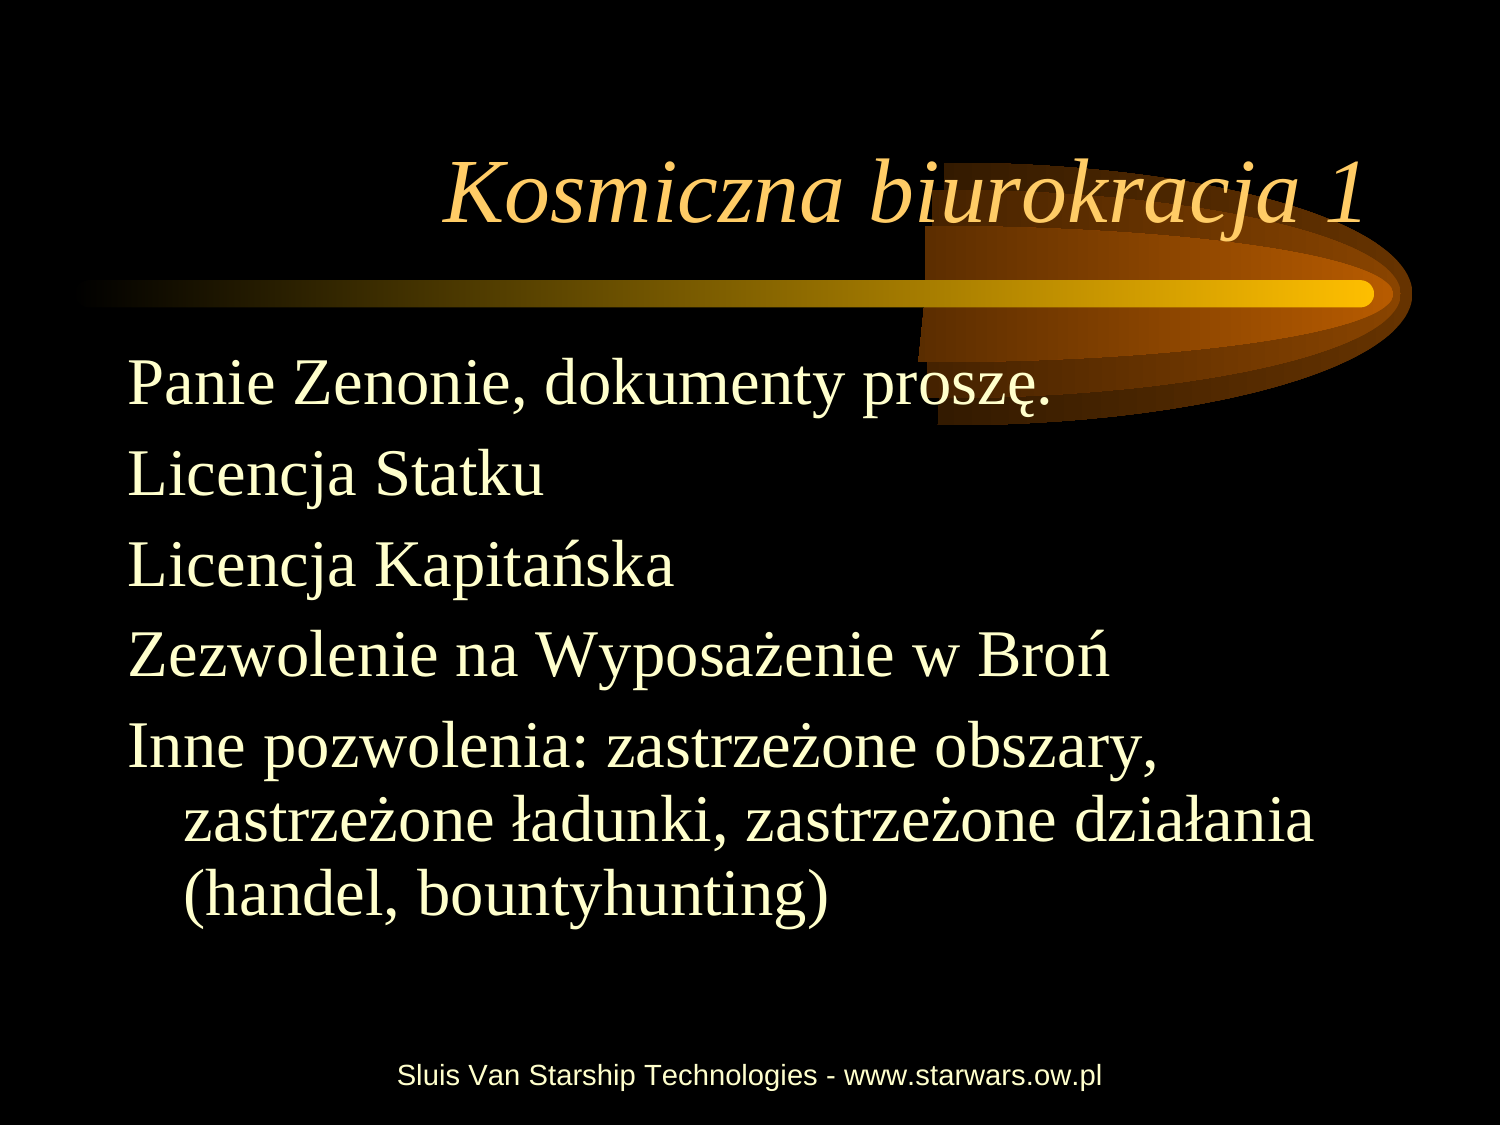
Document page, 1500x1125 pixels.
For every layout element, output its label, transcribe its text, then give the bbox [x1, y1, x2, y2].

title Kosmiczna biurokracja 1 [112, 62, 1388, 250]
list Panie Zenonie, dokumenty proszę. Licencja Statku Licencja Kapitańska Zezwolenie na Wyposażenie w Broń Inne pozwolenia: zastrzeżone obszary, zastrzeżone ładunki, zastrzeżone działania (handel, bountyhunting) [112, 337, 1388, 1013]
